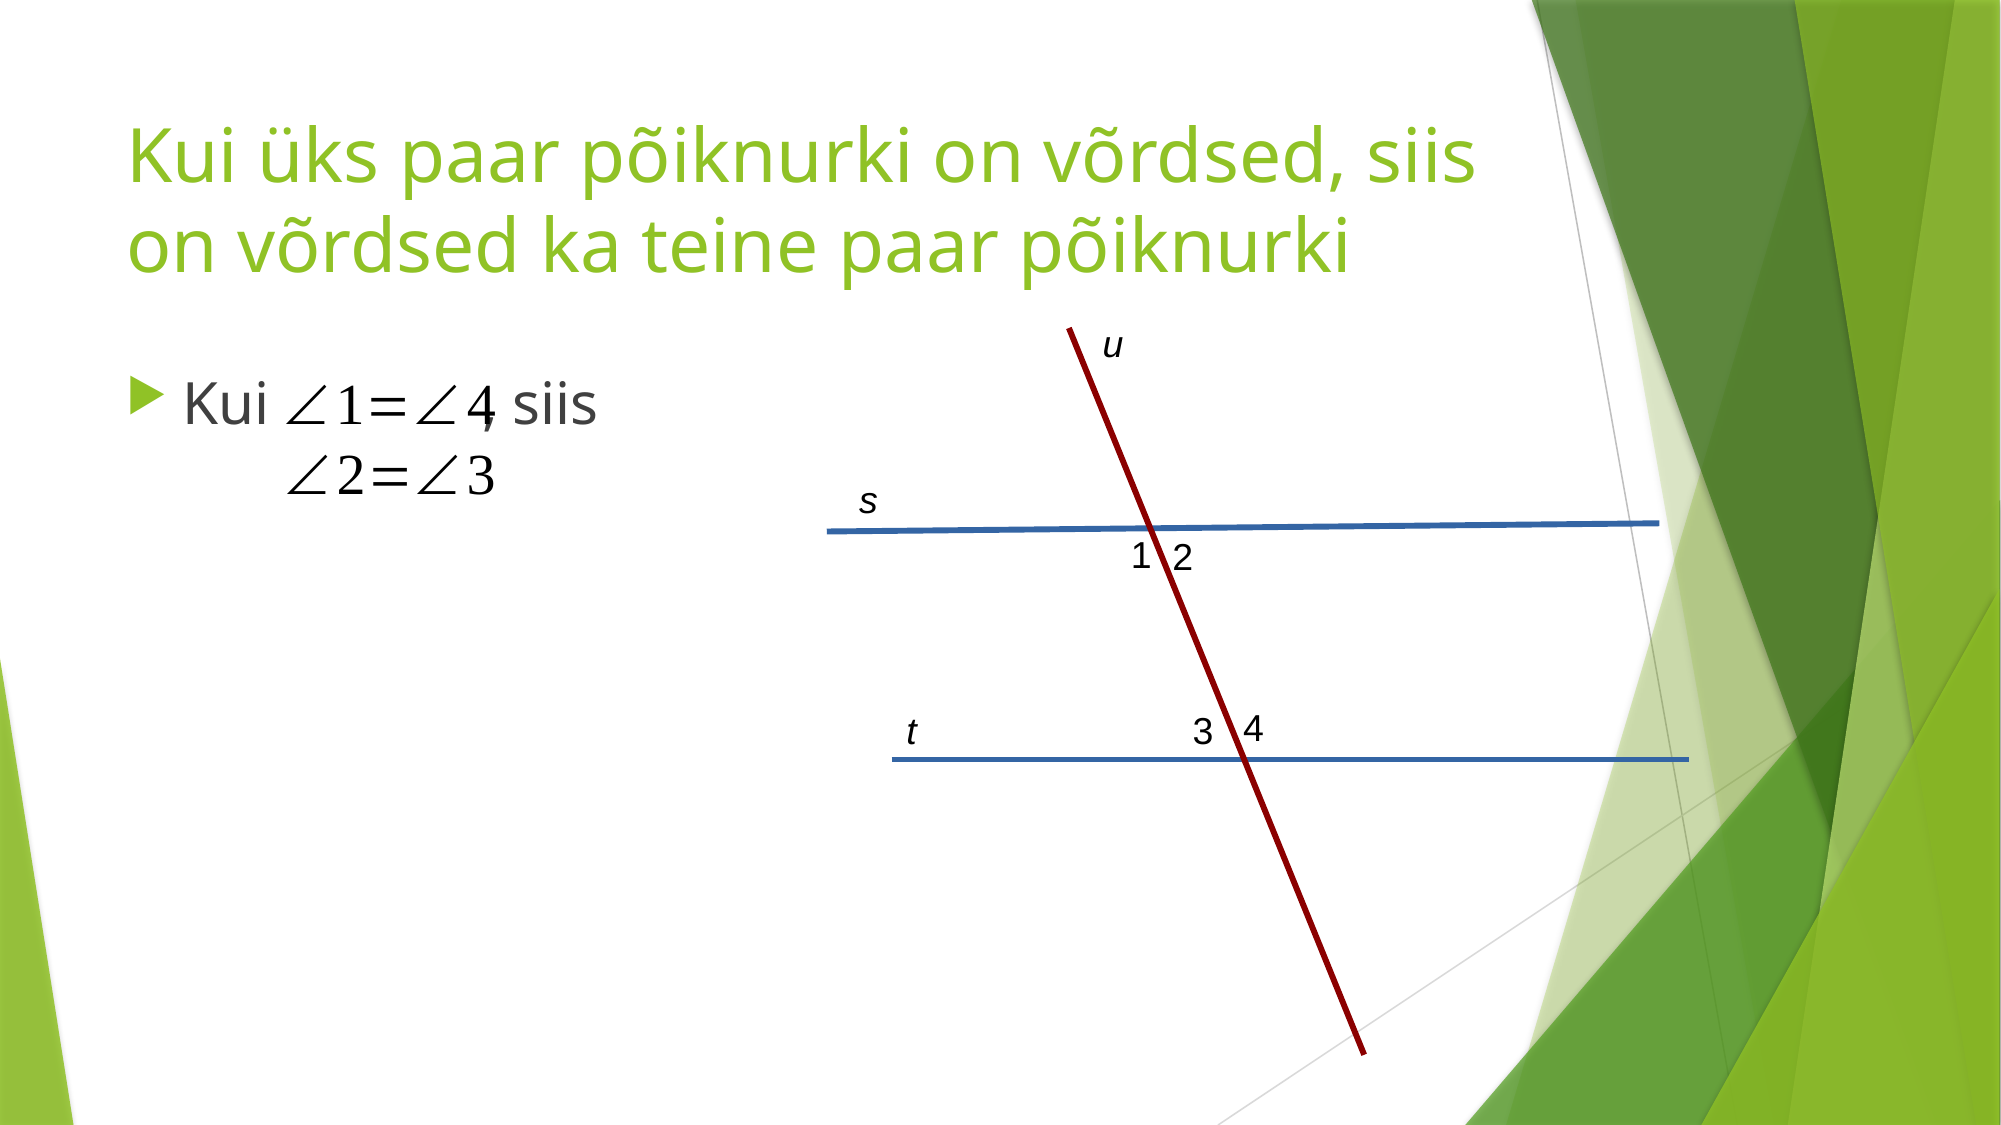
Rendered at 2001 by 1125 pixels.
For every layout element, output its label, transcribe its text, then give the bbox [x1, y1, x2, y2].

text_box 1 [1116, 526, 1167, 584]
text_box u [1087, 316, 1139, 374]
list Kui , siis [111, 177, 798, 1004]
text_box 3 [1177, 702, 1229, 760]
title Kui üks paar põiknurki on võrdsed, siis on võrdsed ka teine paar põiknurki [111, 99, 1522, 317]
text_box 2 [1157, 529, 1208, 587]
chart [278, 442, 503, 508]
chart [277, 372, 505, 438]
text_box 4 [1228, 700, 1279, 758]
text_box t [891, 702, 932, 760]
text_box s [844, 472, 893, 530]
